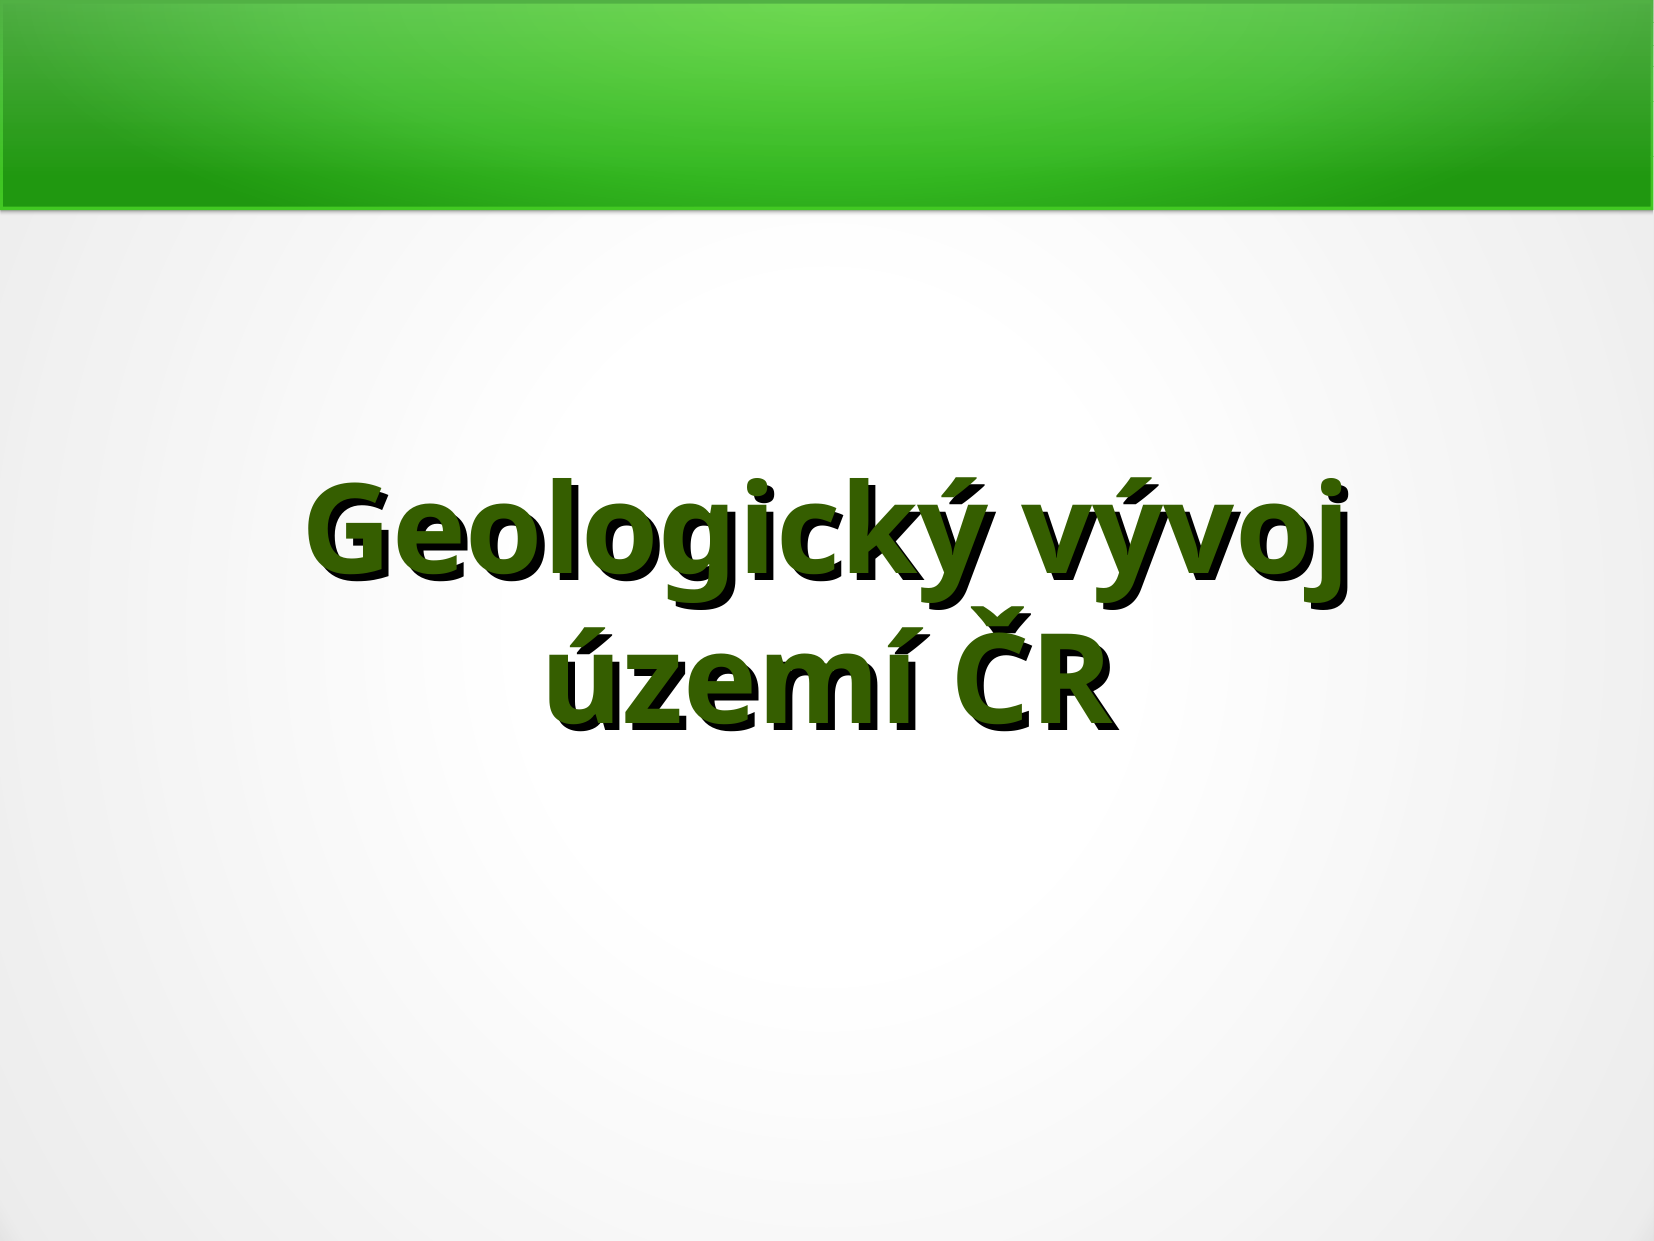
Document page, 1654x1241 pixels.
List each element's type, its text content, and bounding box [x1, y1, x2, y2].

title Geologický vývoj území ČR [82, 448, 1571, 656]
